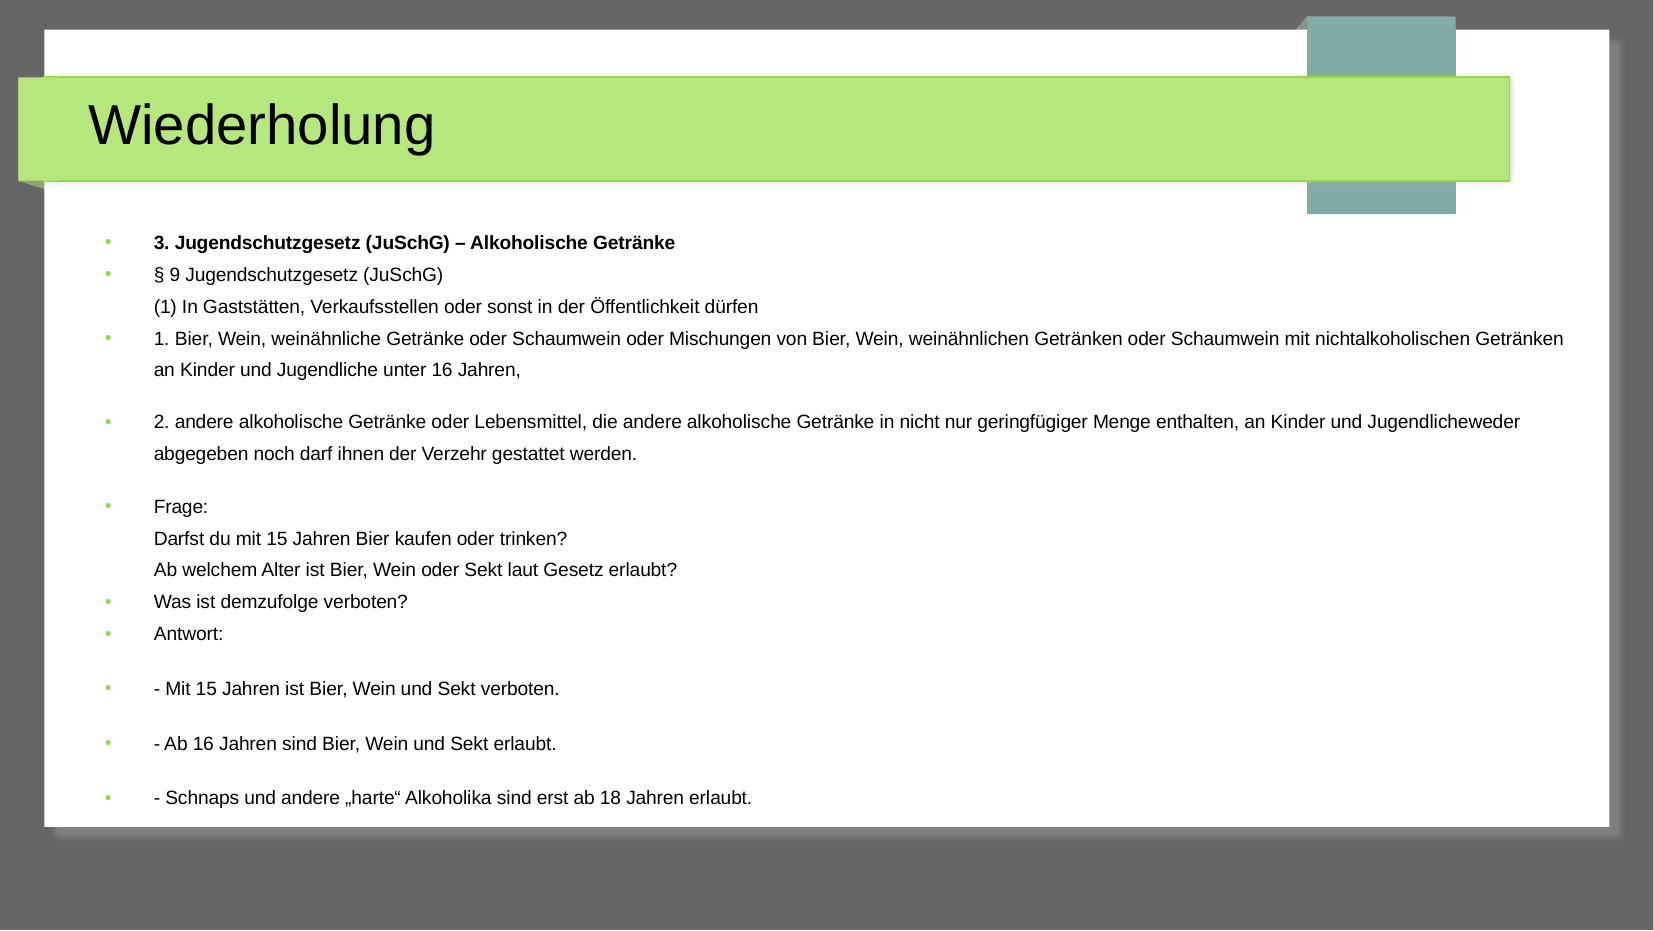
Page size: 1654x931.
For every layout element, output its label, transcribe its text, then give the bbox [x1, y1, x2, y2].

list 3. Jugendschutzgesetz (JuSchG) – Alkoholische Getränke § 9 Jugendschutzgesetz (JuSchG) (1) In Gaststätten, Verkaufsstellen oder sonst in der Öffentlichkeit dürfen 1. Bier, Wein, weinähnliche Getränke oder Schaumwein oder Mischungen von Bier, Wein, weinähnlichen Getränken oder Schaumwein mit nichtalkoholischen Getränken an Kinder und Jugendliche unter 16 Jahren, 2. andere alkoholische Getränke oder Lebensmittel, die andere alkoholische Getränke in nicht nur geringfügiger Menge enthalten, an Kinder und Jugendlicheweder abgegeben noch darf ihnen der Verzehr gestattet werden. Frage: Darfst du mit 15 Jahren Bier kaufen oder trinken? Ab welchem Alter ist Bier, Wein oder Sekt laut Gesetz erlaubt? Was ist demzufolge verboten? Antwort: - Mit 15 Jahren ist Bier, Wein und Sekt verboten. - Ab 16 Jahren sind Bier, Wein und Sekt erlaubt. - Schnaps und andere „harte“ Alkoholika sind erst ab 18 Jahren erlaubt. [88, 221, 1565, 813]
title Wiederholung [88, 73, 1506, 178]
